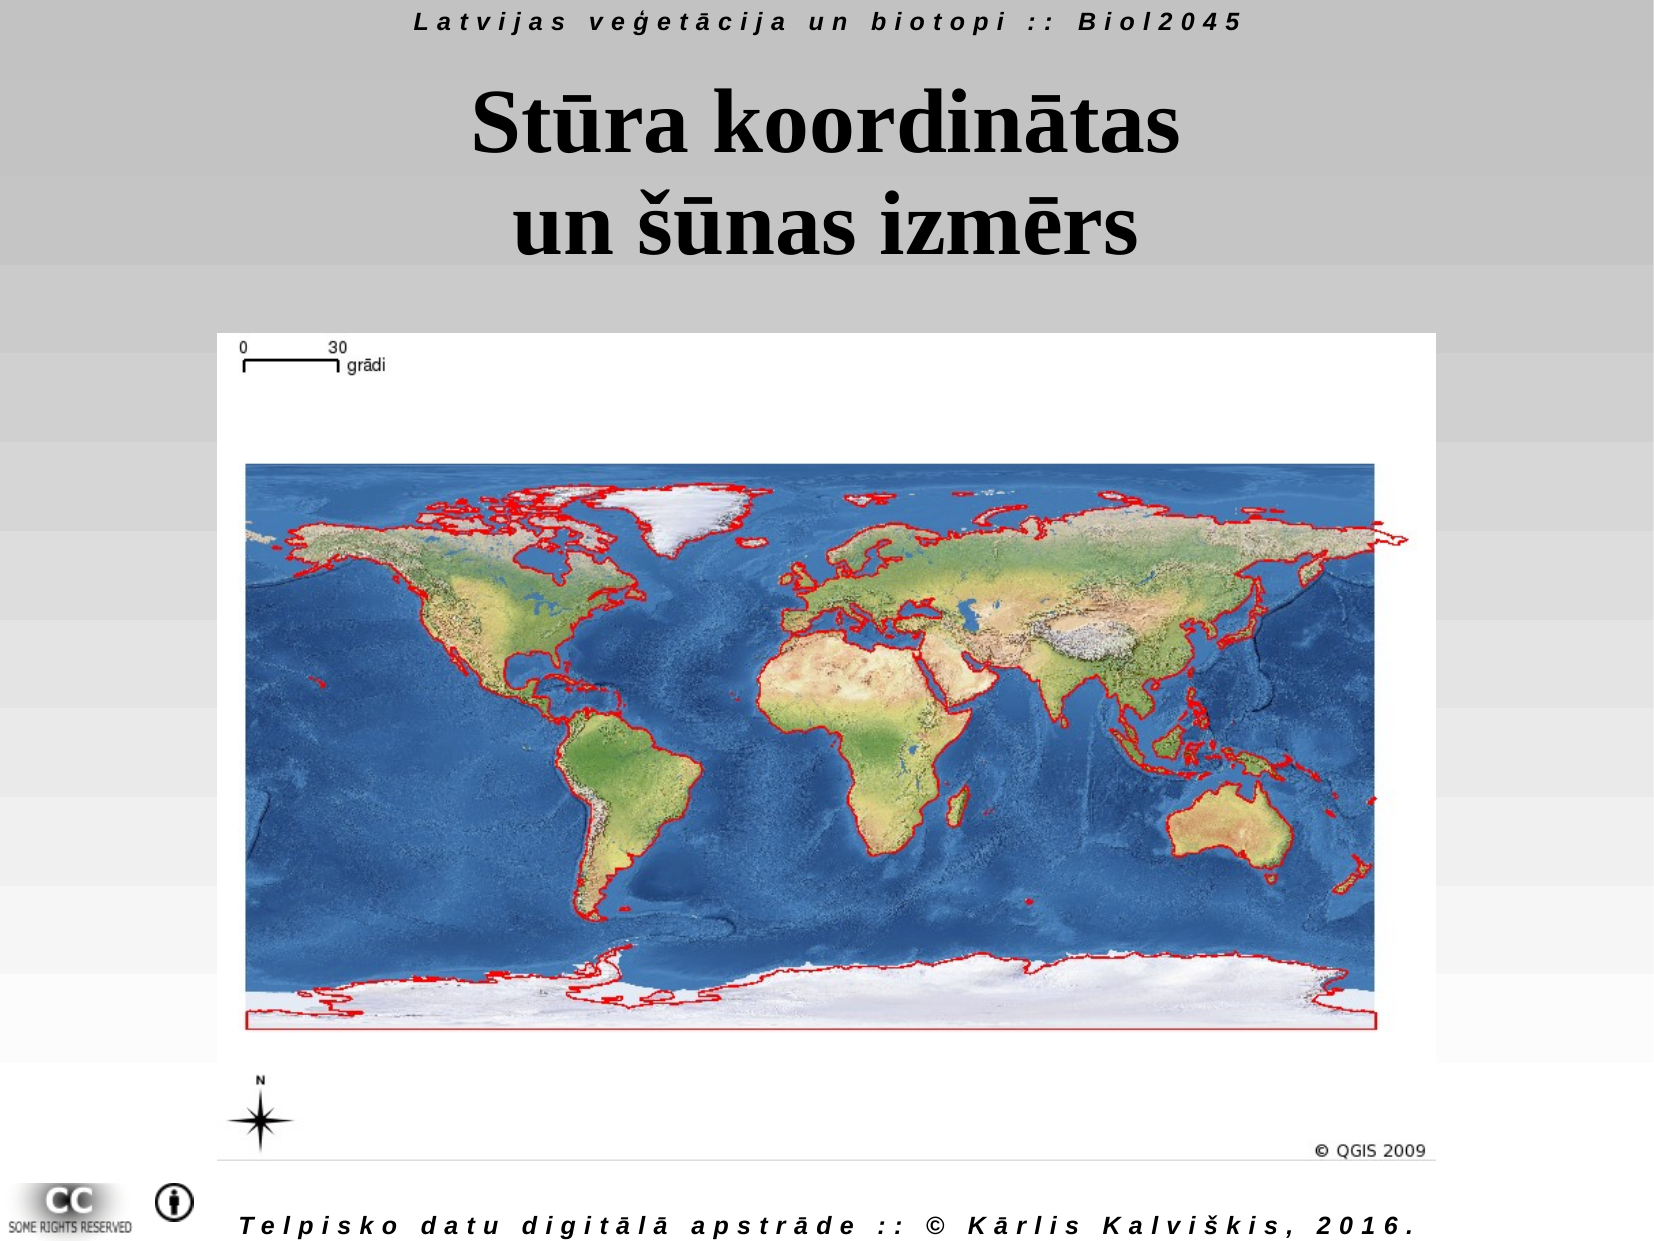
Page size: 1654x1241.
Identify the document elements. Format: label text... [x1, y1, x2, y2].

picture [0, 0, 1654, 1241]
title Stūra koordinātas un šūnas izmērs [29, 49, 1625, 296]
